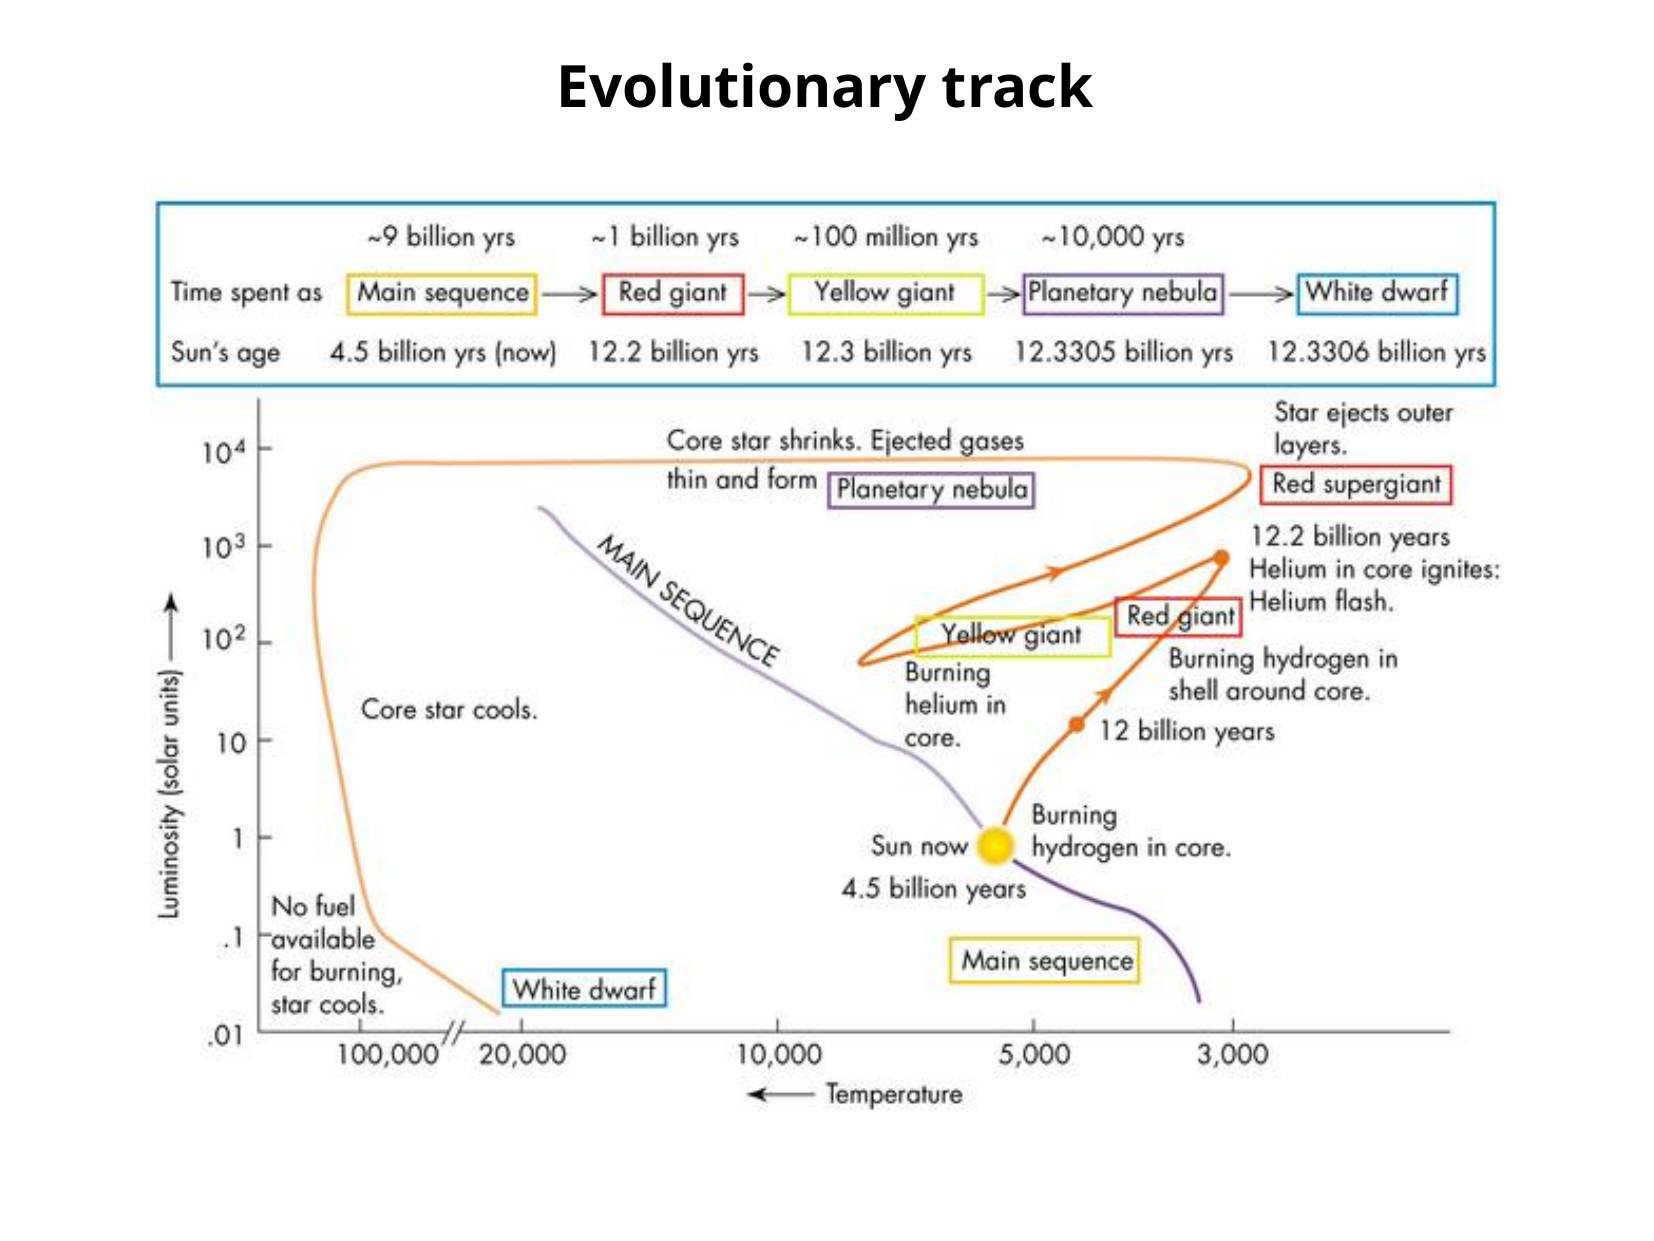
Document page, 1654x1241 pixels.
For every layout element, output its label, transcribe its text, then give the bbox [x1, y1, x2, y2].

picture [150, 149, 1501, 1163]
text_box Evolutionary track [0, 37, 1651, 135]
